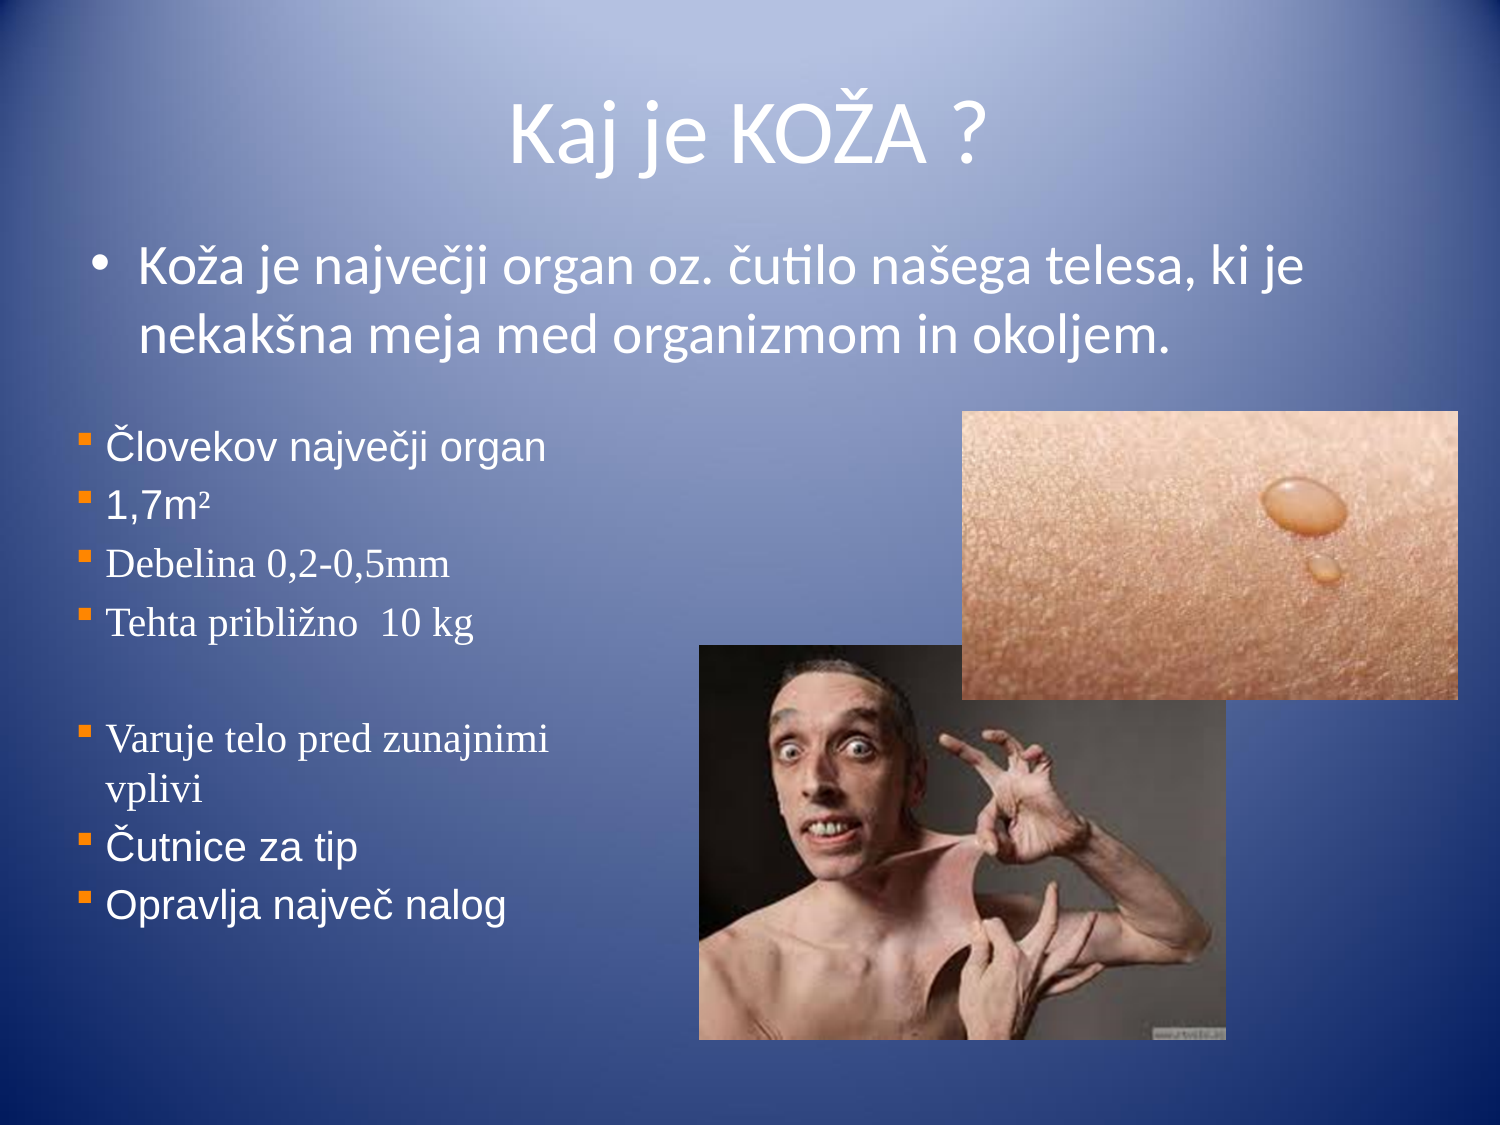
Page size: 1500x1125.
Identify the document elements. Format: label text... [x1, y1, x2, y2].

title Kaj je KOŽA ? [75, 45, 1425, 208]
text_box Človekov največji organ 1,7m² Debelina 0,2-0,5mm Tehta približno 10 kg Varuje telo pred zunajnimi vplivi Čutnice za tip Opravlja največ nalog [53, 411, 668, 936]
picture [0, 0, 1500, 1125]
list Koža je največji organ oz. čutilo našega telesa, ki je nekakšna meja med organizmom in okoljem. [75, 220, 1425, 457]
